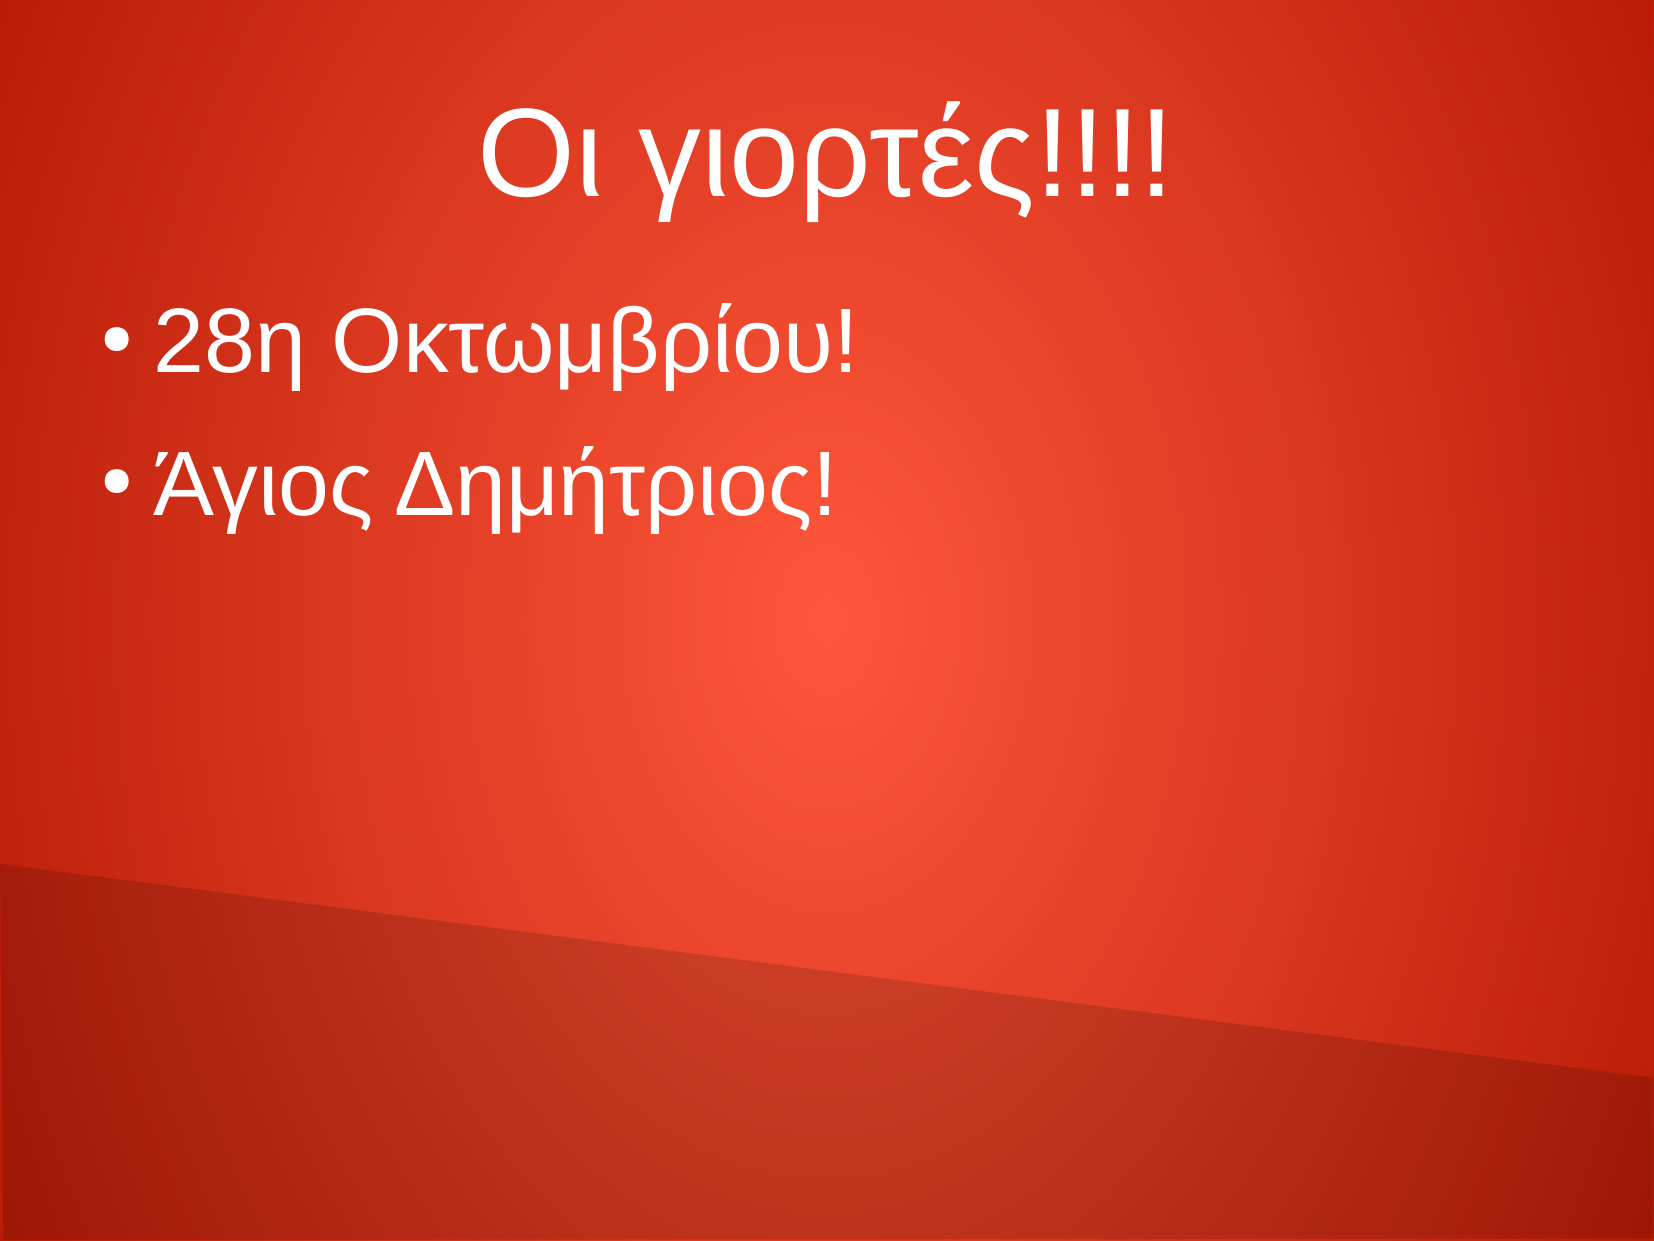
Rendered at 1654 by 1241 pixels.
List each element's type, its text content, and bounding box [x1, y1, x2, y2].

title Οι γιορτές!!!! [82, 49, 1571, 257]
list 28η Οκτωμβρίου! Άγιος Δημήτριος! [82, 290, 1571, 1010]
